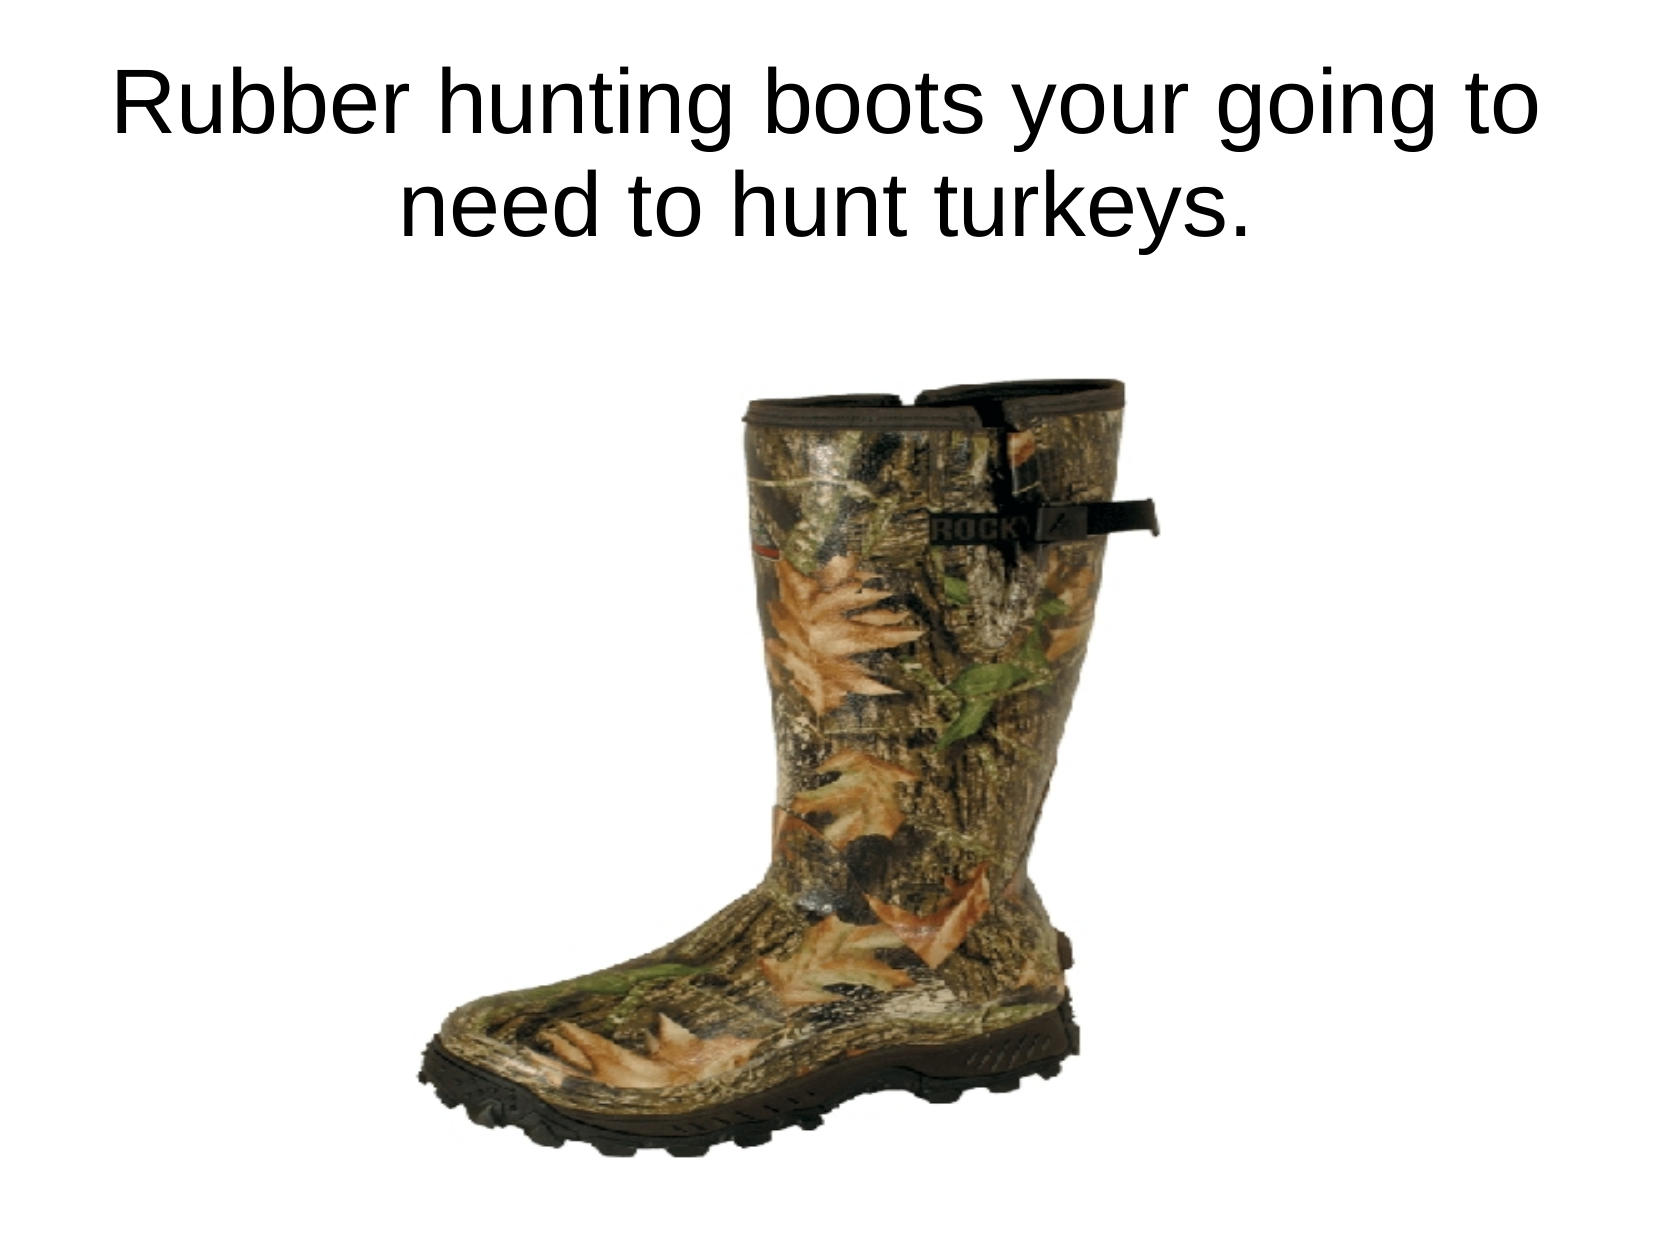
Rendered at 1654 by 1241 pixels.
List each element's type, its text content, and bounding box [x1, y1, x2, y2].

title Rubber hunting boots your going to need to hunt turkeys. [82, 47, 1571, 259]
picture [412, 374, 1163, 1163]
